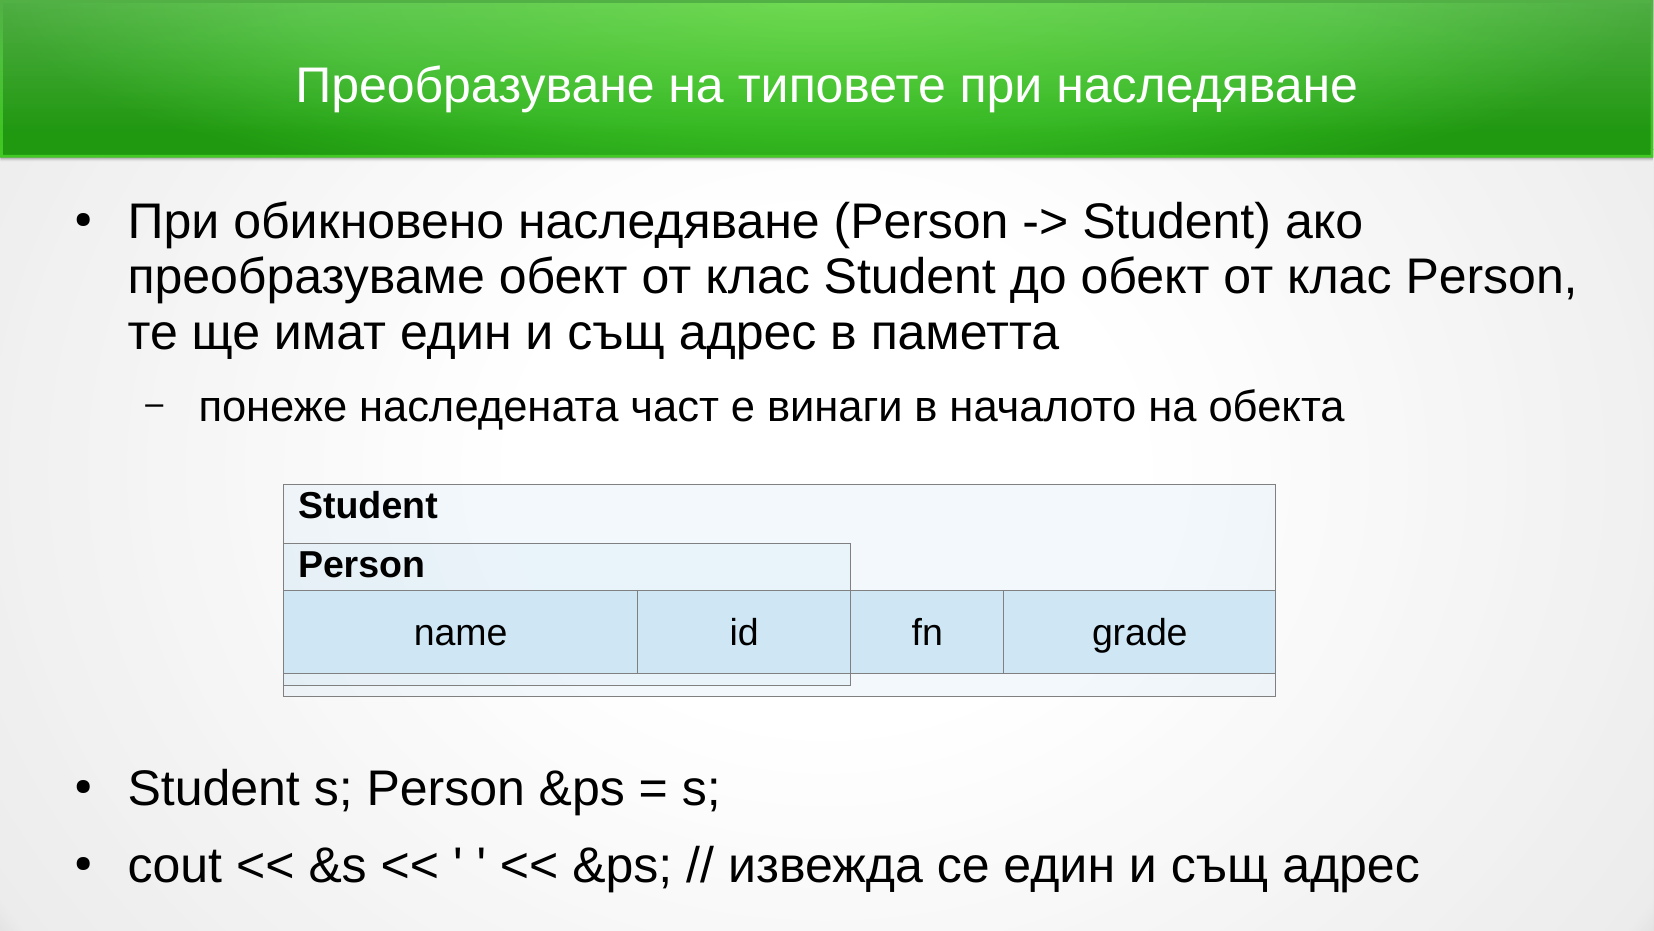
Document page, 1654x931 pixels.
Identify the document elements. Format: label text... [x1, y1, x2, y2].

text_box name [283, 590, 637, 674]
text_box Person [283, 543, 851, 590]
text_box Student [283, 484, 1276, 590]
text_box fn [850, 590, 1003, 674]
text_box grade [1003, 590, 1276, 674]
text_box Student [283, 674, 1276, 697]
list При обикновено наследяване (Person -> Student) ако преобразуваме обект от клас Student до обект от клас Person, те ще имат един и същ адрес в паметта понеже наследената част е винаги в началото на обекта Student s; Person &ps = s; cout << &s << ' ' << &ps; // извежда се един и същ адрес [56, 192, 1619, 898]
title Преобразуване на типовете при наследяване [82, 36, 1571, 135]
text_box Person [283, 674, 851, 686]
text_box id [637, 590, 850, 674]
